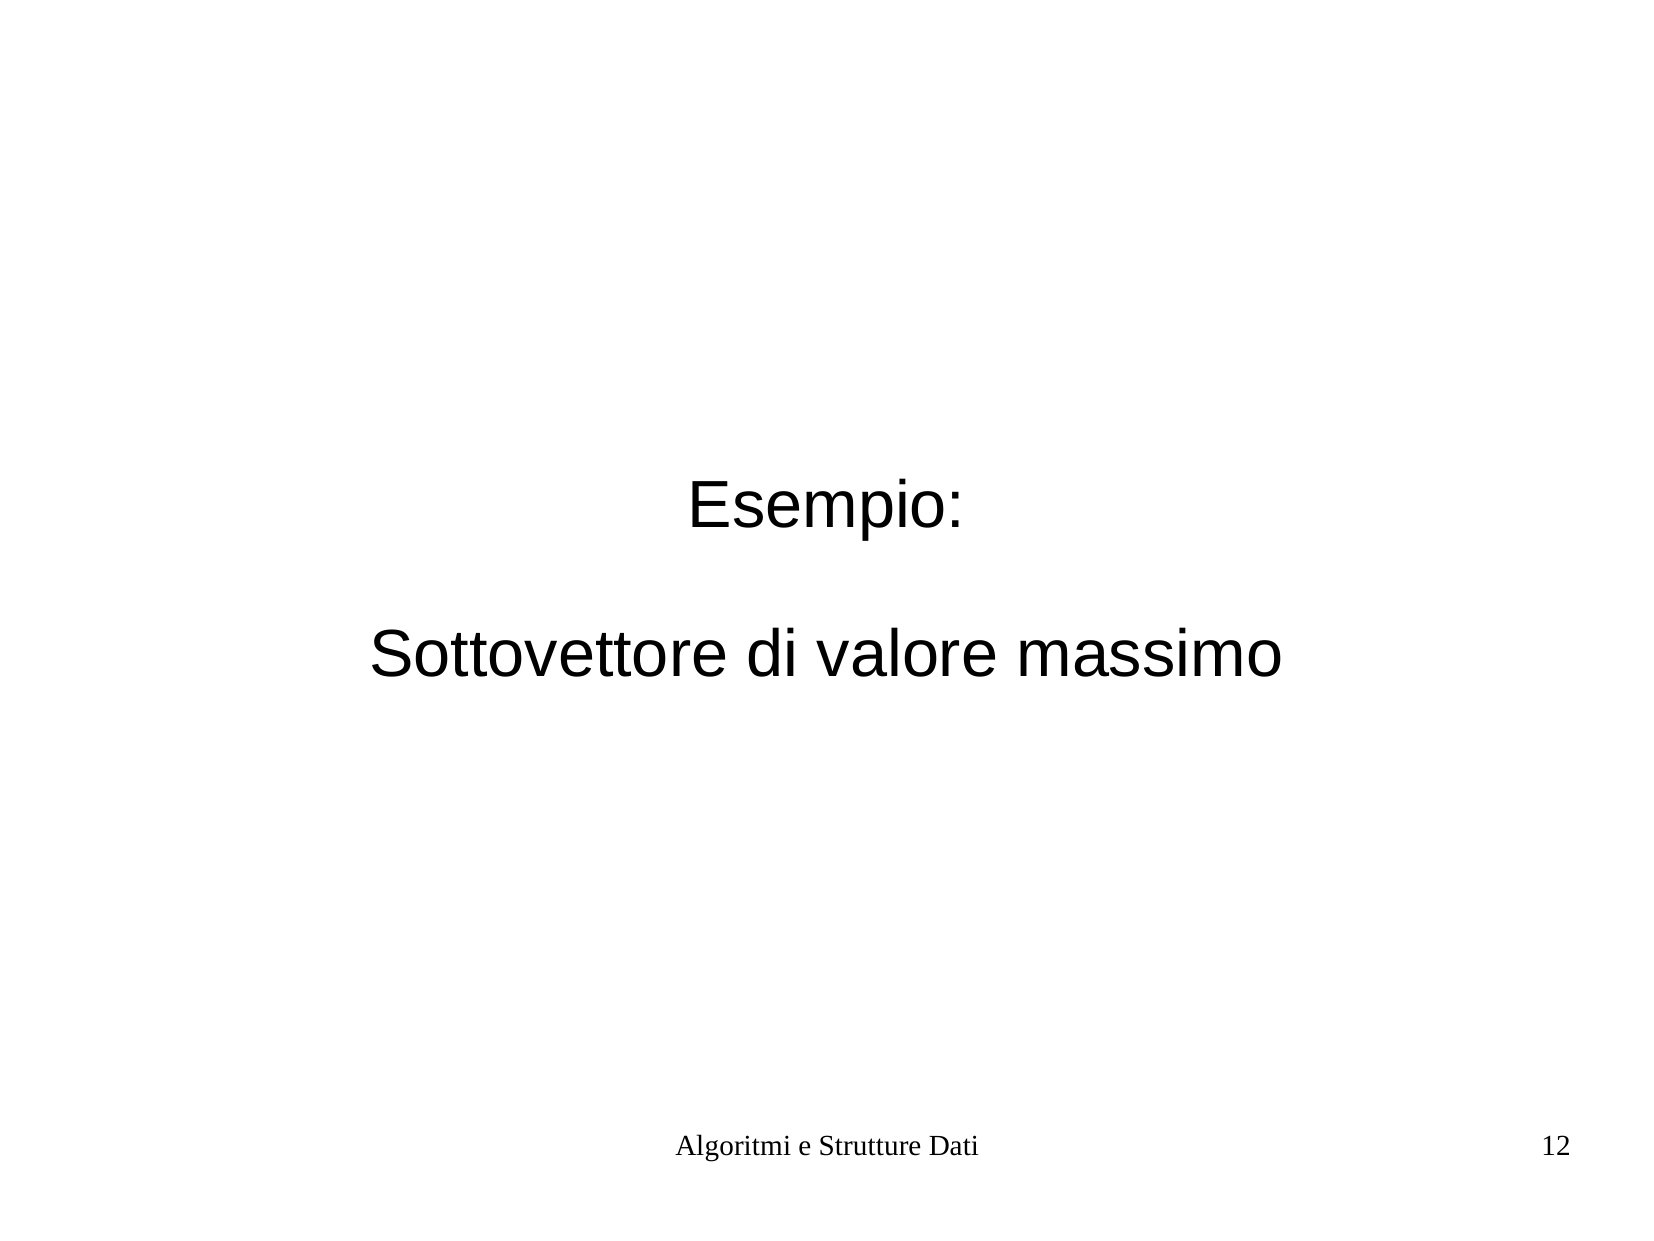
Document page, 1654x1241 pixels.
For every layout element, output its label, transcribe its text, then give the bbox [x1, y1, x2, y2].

subtitle Esempio: Sottovettore di valore massimo [82, 49, 1571, 1109]
